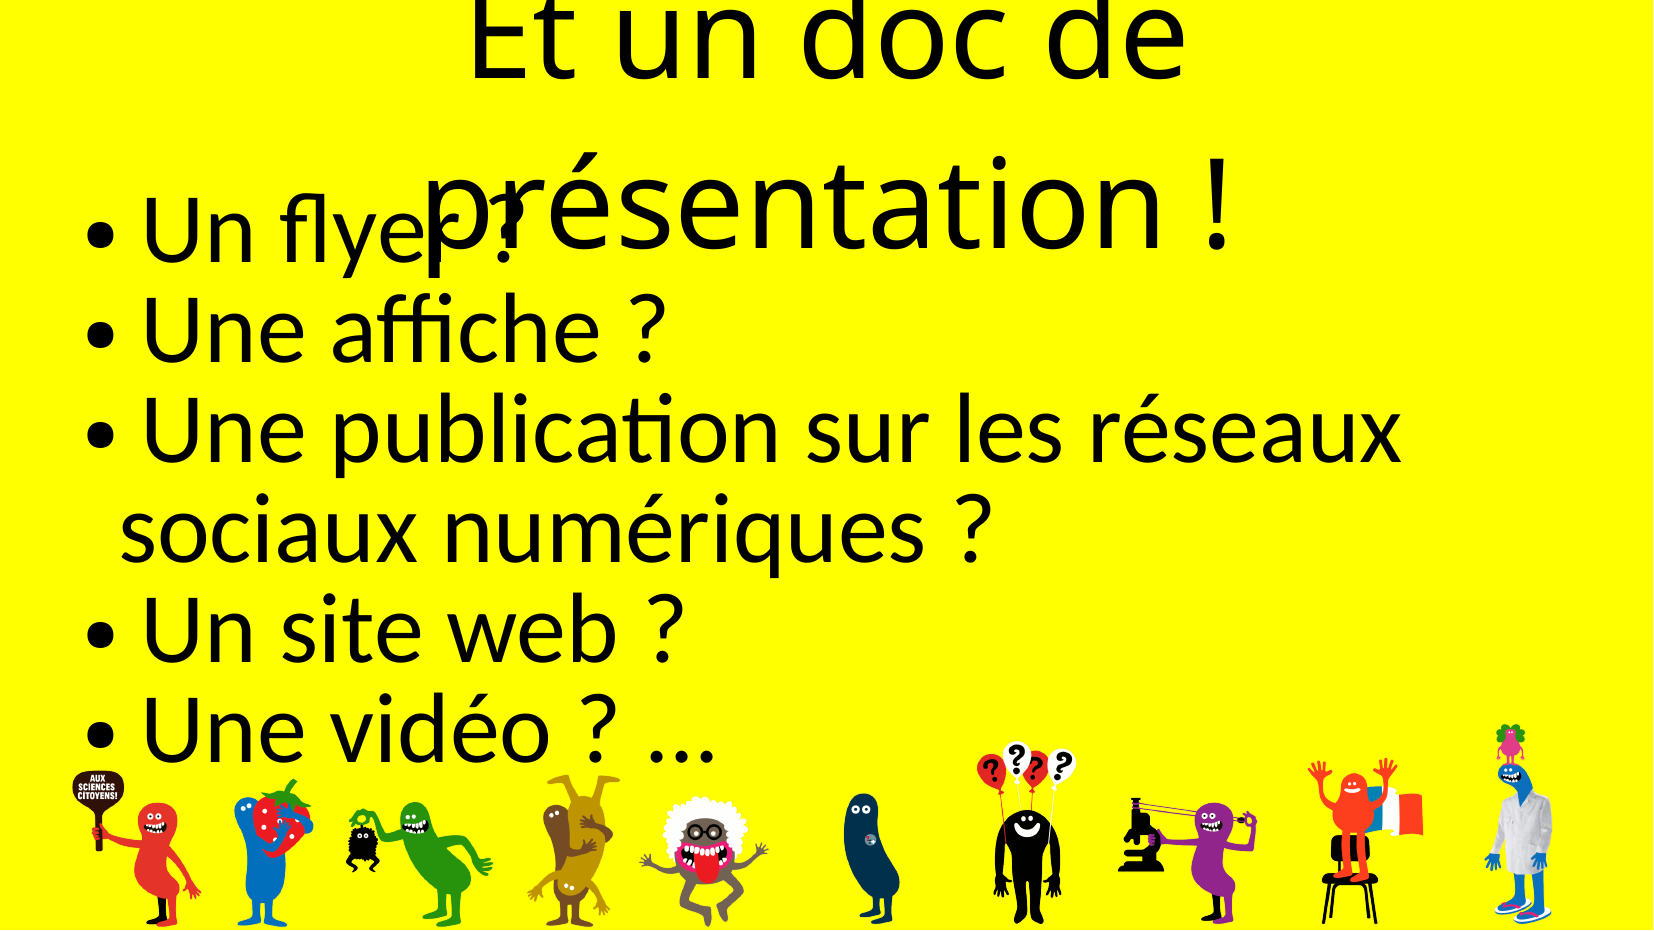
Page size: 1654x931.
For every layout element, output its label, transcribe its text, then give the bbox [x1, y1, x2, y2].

title Et un doc de présentation ! [82, 28, 1571, 87]
text_box Un flyer ? Une affiche ? Une publication sur les réseaux sociaux numériques ? Un site web ? Une vidéo ? ... [82, 87, 1571, 888]
picture [807, 721, 1589, 931]
picture [64, 765, 778, 931]
